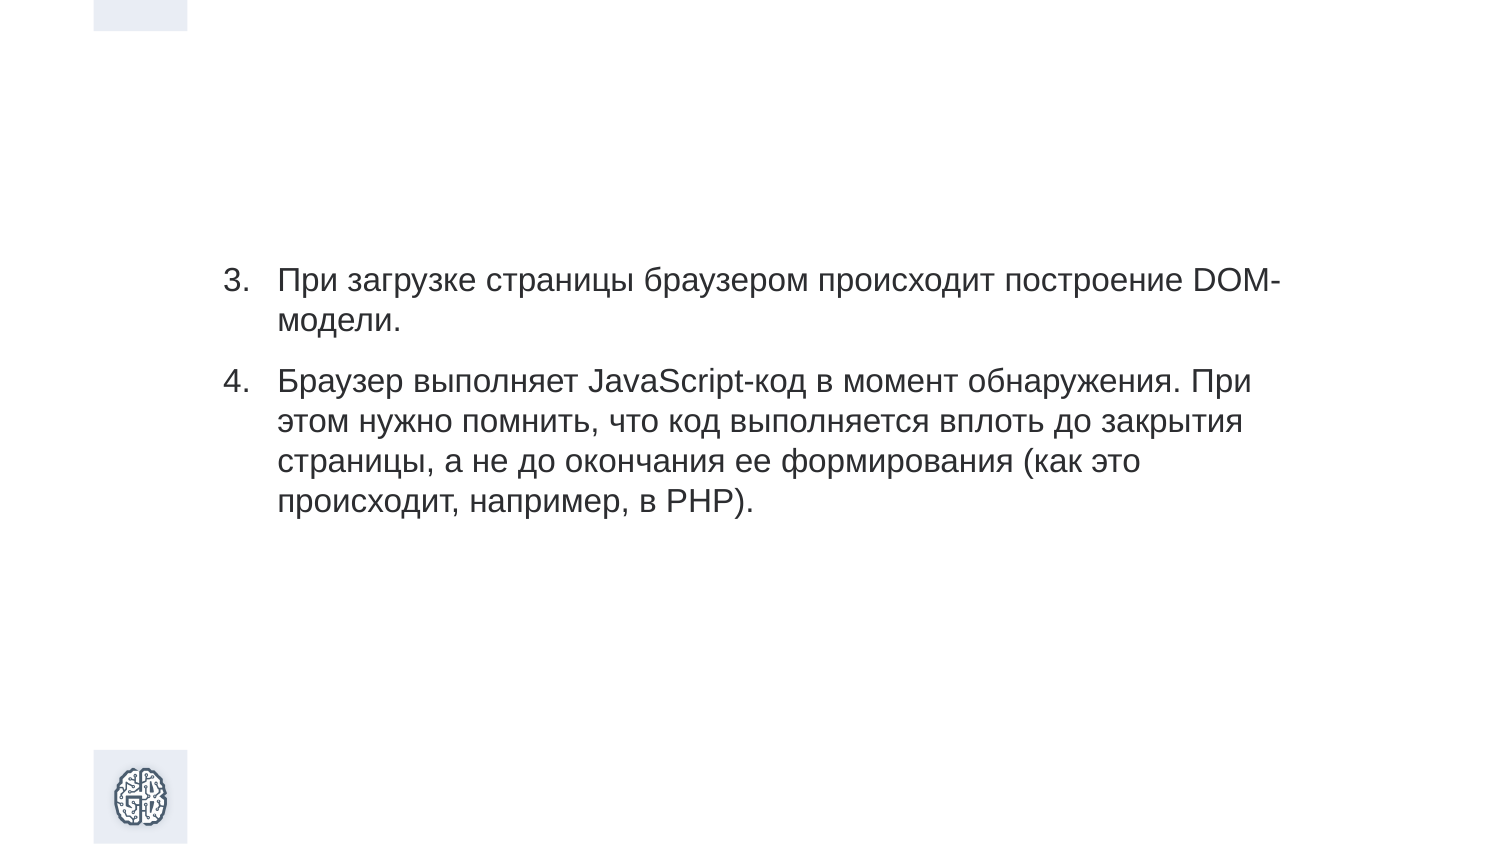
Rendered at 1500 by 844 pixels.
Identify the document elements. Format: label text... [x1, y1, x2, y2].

text_box При загрузке страницы браузером происходит построение DOM-модели. Браузер выполняет JavaScript-код в момент обнаружения. При этом нужно помнить, что код выполняется вплоть до закрытия страницы, а не до окончания ее формирования (как это происходит, например, в PHP). [187, 36, 1312, 741]
picture [106, 760, 175, 834]
